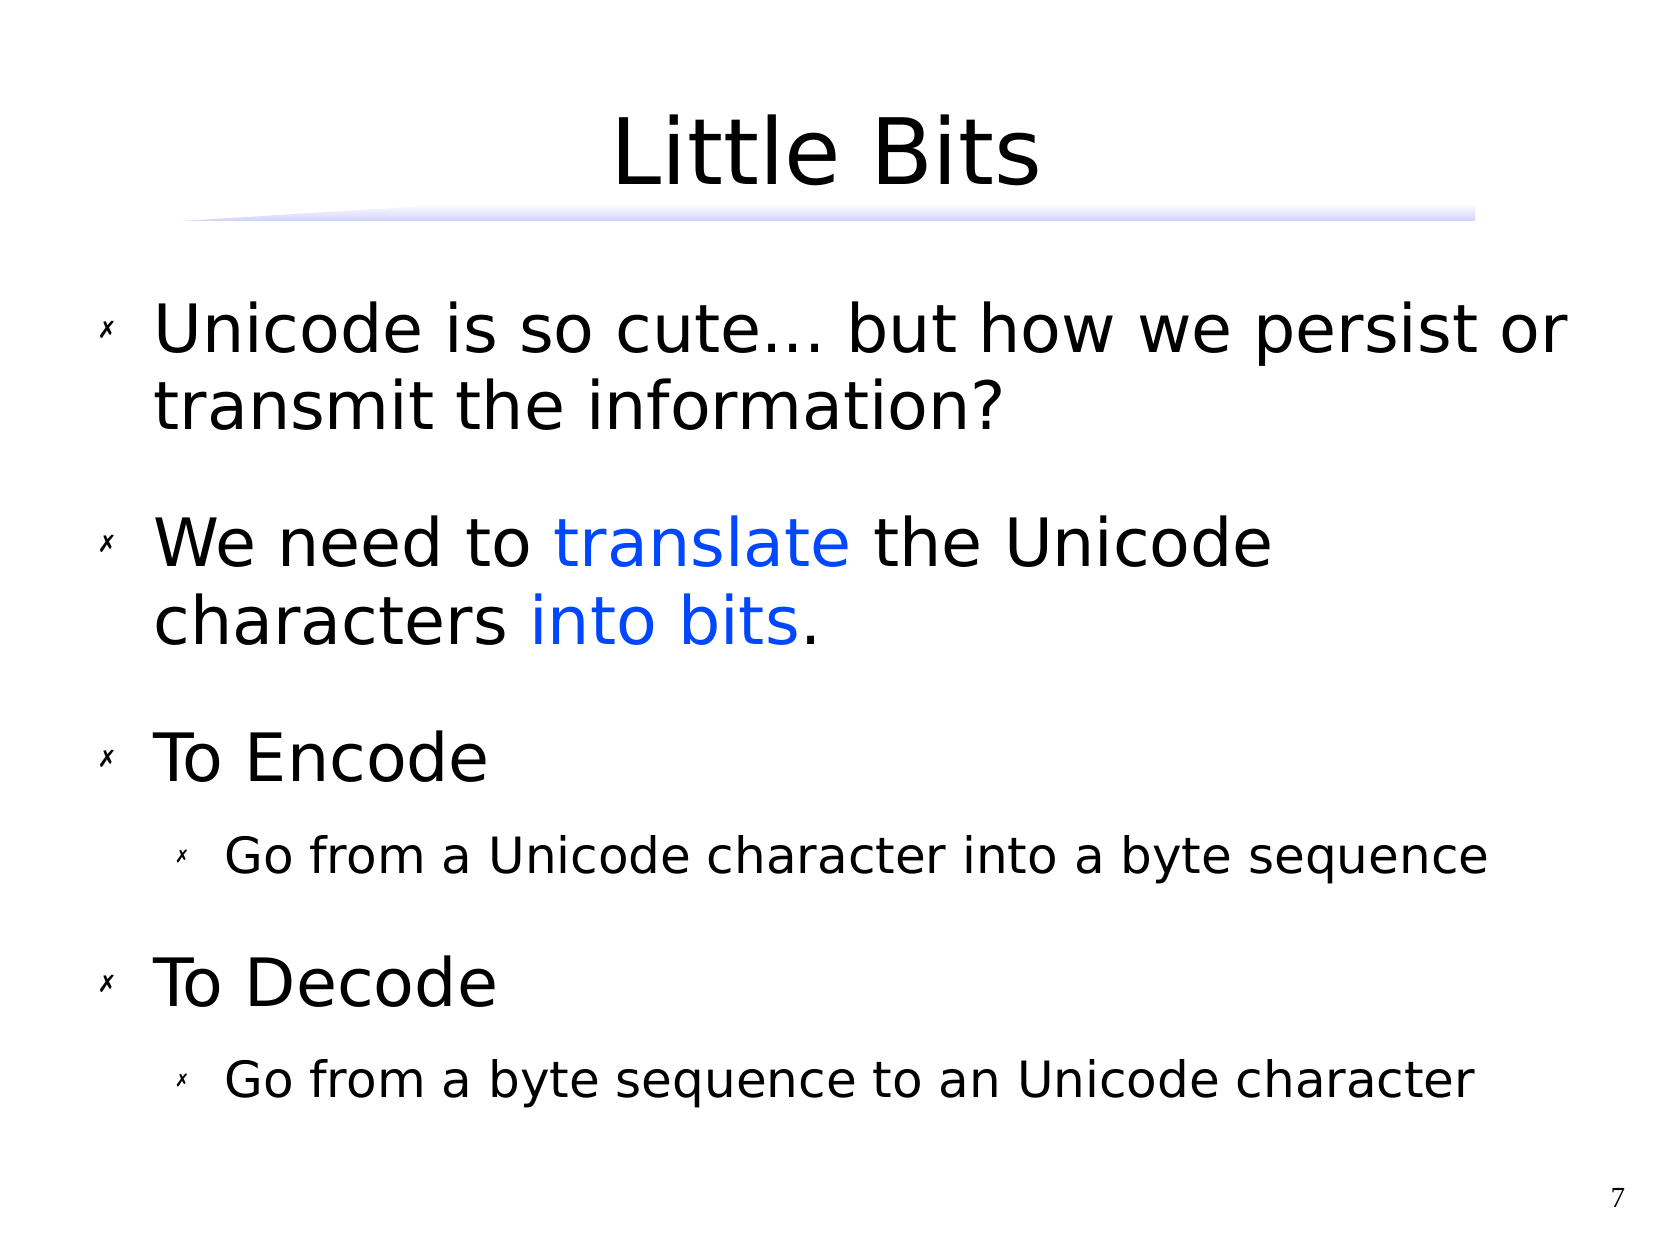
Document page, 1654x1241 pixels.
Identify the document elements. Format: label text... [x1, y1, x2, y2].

title Little Bits [82, 49, 1571, 257]
list Unicode is so cute... but how we persist or transmit the information? We need to translate the Unicode characters into bits. To Encode Go from a Unicode character into a byte sequence To Decode Go from a byte sequence to an Unicode character [82, 290, 1571, 1111]
